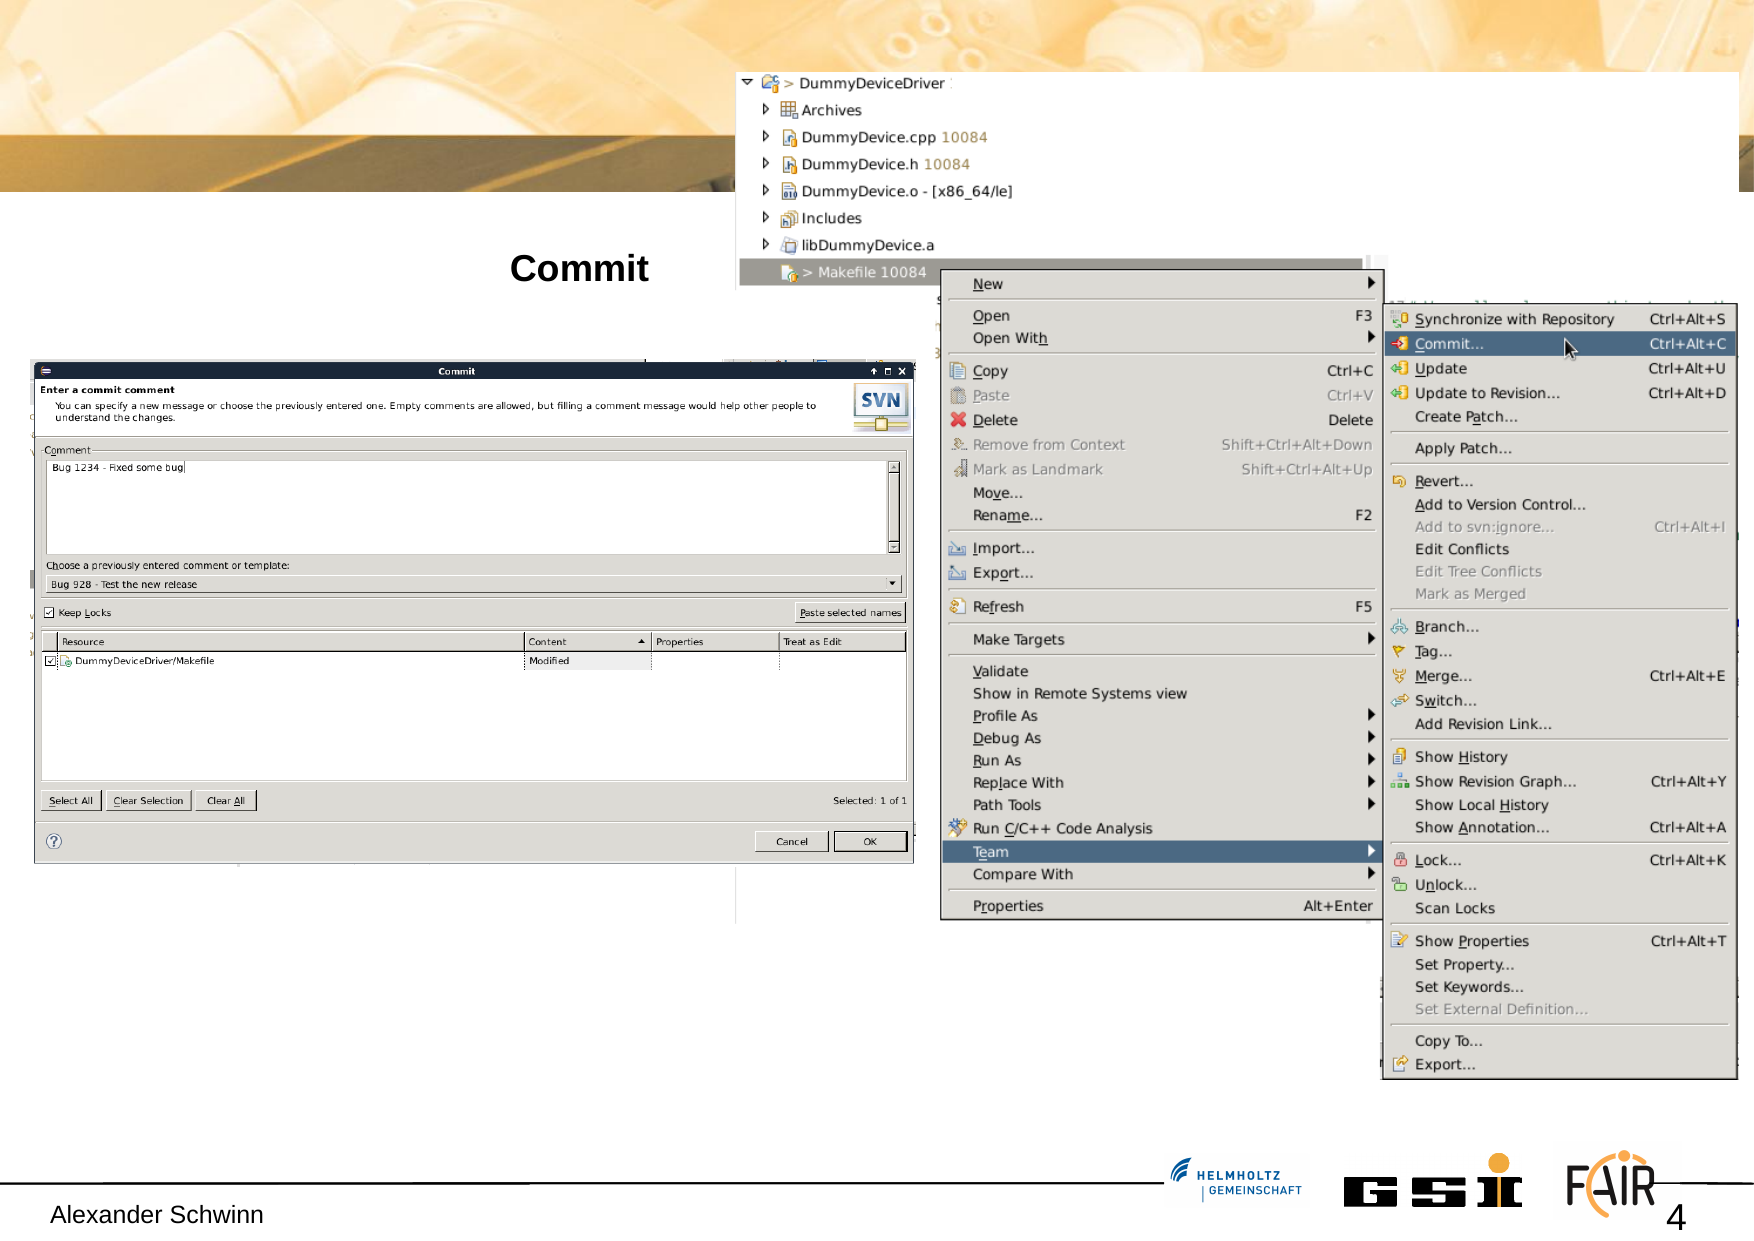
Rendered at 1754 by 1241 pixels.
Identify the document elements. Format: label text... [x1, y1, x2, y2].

picture [0, 0, 1754, 1081]
picture [1553, 1141, 1682, 1220]
picture [1344, 1153, 1522, 1207]
text_box Commit [495, 240, 665, 297]
picture [1671, 1209, 1679, 1220]
picture [1164, 1153, 1310, 1208]
